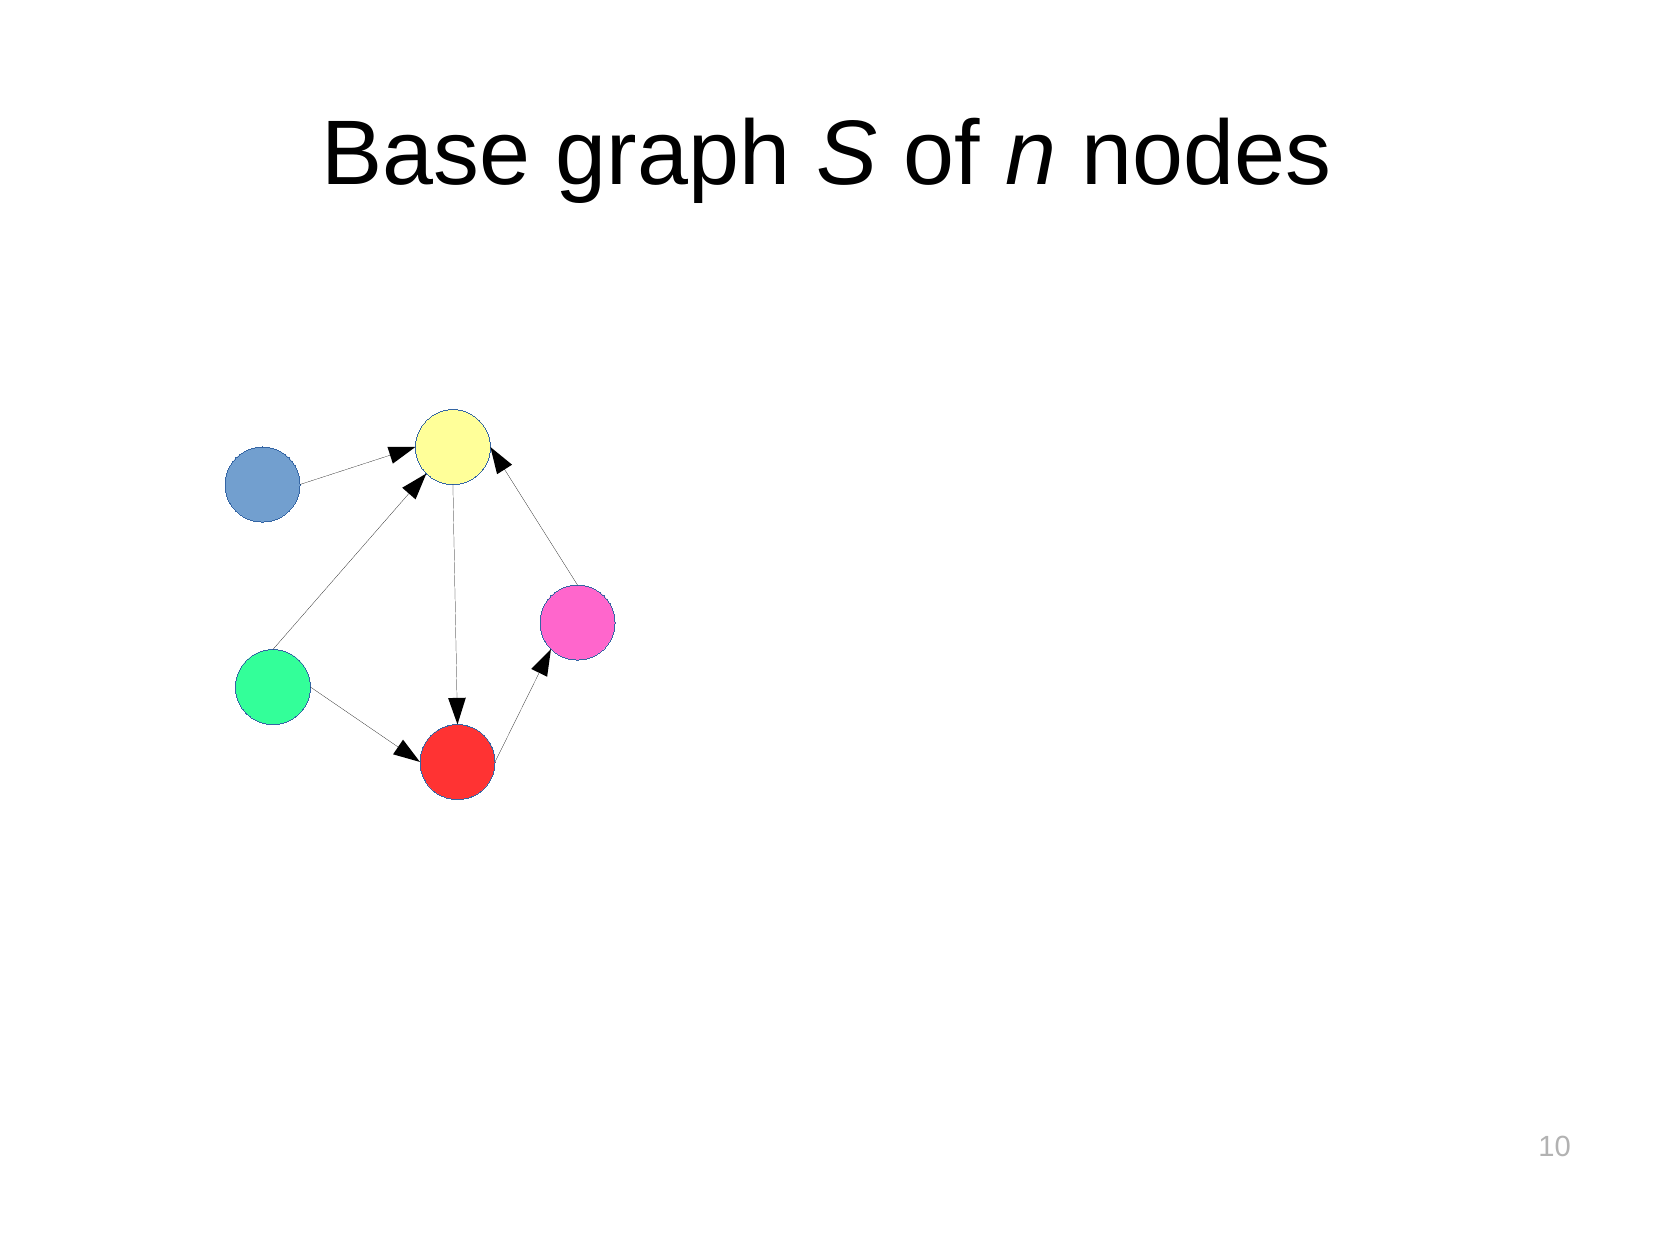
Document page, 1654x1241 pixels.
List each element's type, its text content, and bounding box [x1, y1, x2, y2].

text_box [235, 649, 311, 725]
text_box [415, 409, 491, 485]
text_box [225, 446, 301, 523]
text_box [420, 724, 495, 800]
title Base graph S of n nodes [82, 49, 1571, 257]
text_box [540, 585, 616, 661]
